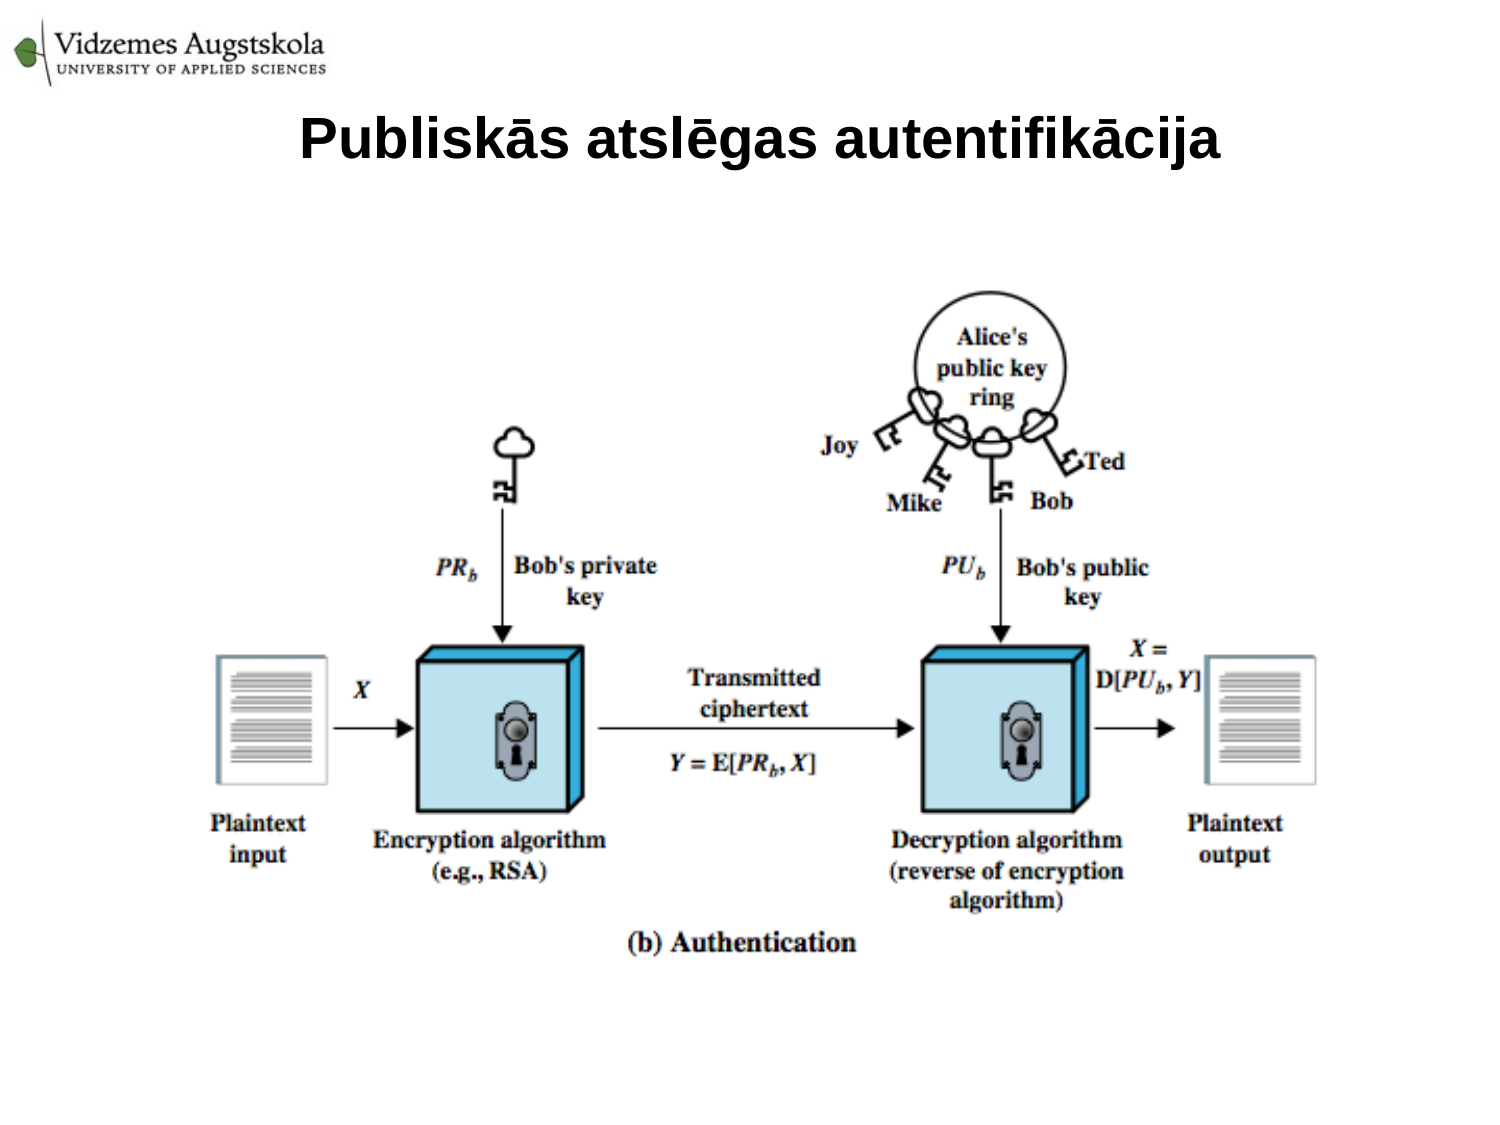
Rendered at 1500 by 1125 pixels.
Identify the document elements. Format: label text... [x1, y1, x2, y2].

picture [5, 2, 334, 102]
picture [112, 262, 1388, 977]
title Publiskās atslēgas autentifikācija [75, 45, 1426, 233]
